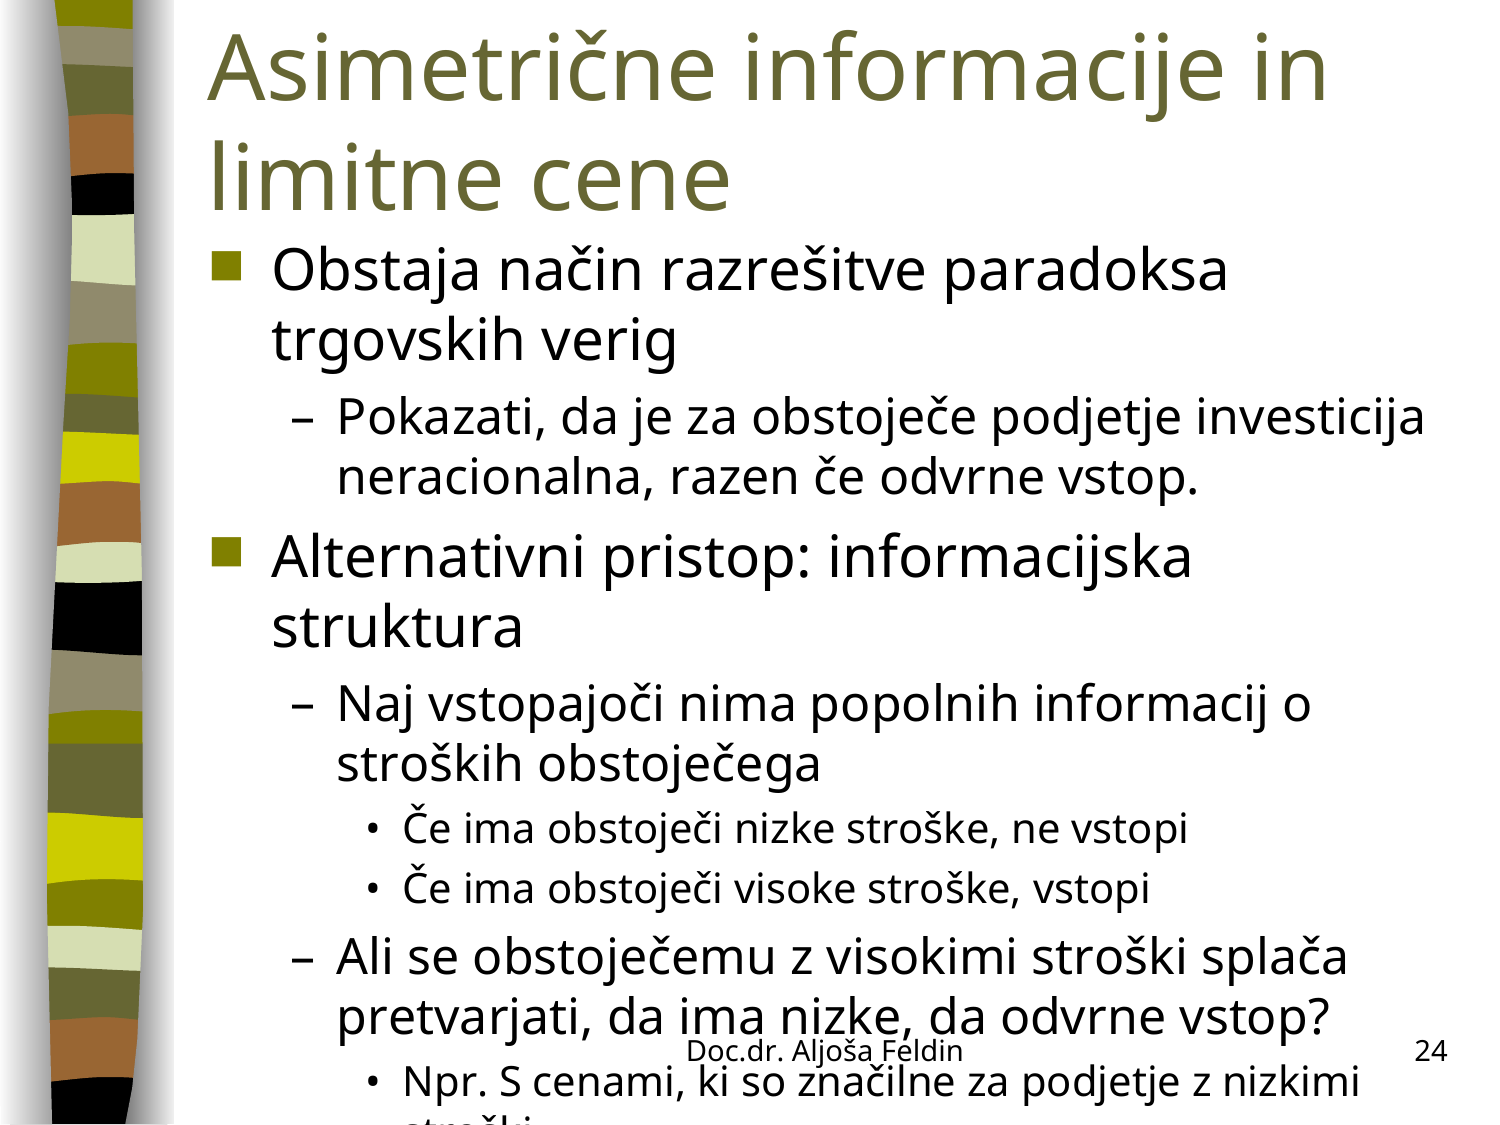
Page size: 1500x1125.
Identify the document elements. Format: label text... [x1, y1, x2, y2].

list Obstaja način razrešitve paradoksa trgovskih verig Pokazati, da je za obstoječe podjetje investicija neracionalna, razen če odvrne vstop. Alternativni pristop: informacijska struktura Naj vstopajoči nima popolnih informacij o stroških obstoječega Če ima obstoječi nizke stroške, ne vstopi Če ima obstoječi visoke stroške, vstopi Ali se obstoječemu z visokimi stroški splača pretvarjati, da ima nizke, da odvrne vstop? Npr. S cenami, ki so značilne za podjetje z nizkimi stroški [200, 224, 1469, 974]
text_box Doc.dr. Aljoša Feldin [587, 1025, 1063, 1101]
text_box <number> [1149, 1025, 1463, 1101]
title Asimetrične informacije in limitne cene [192, 1, 1468, 237]
